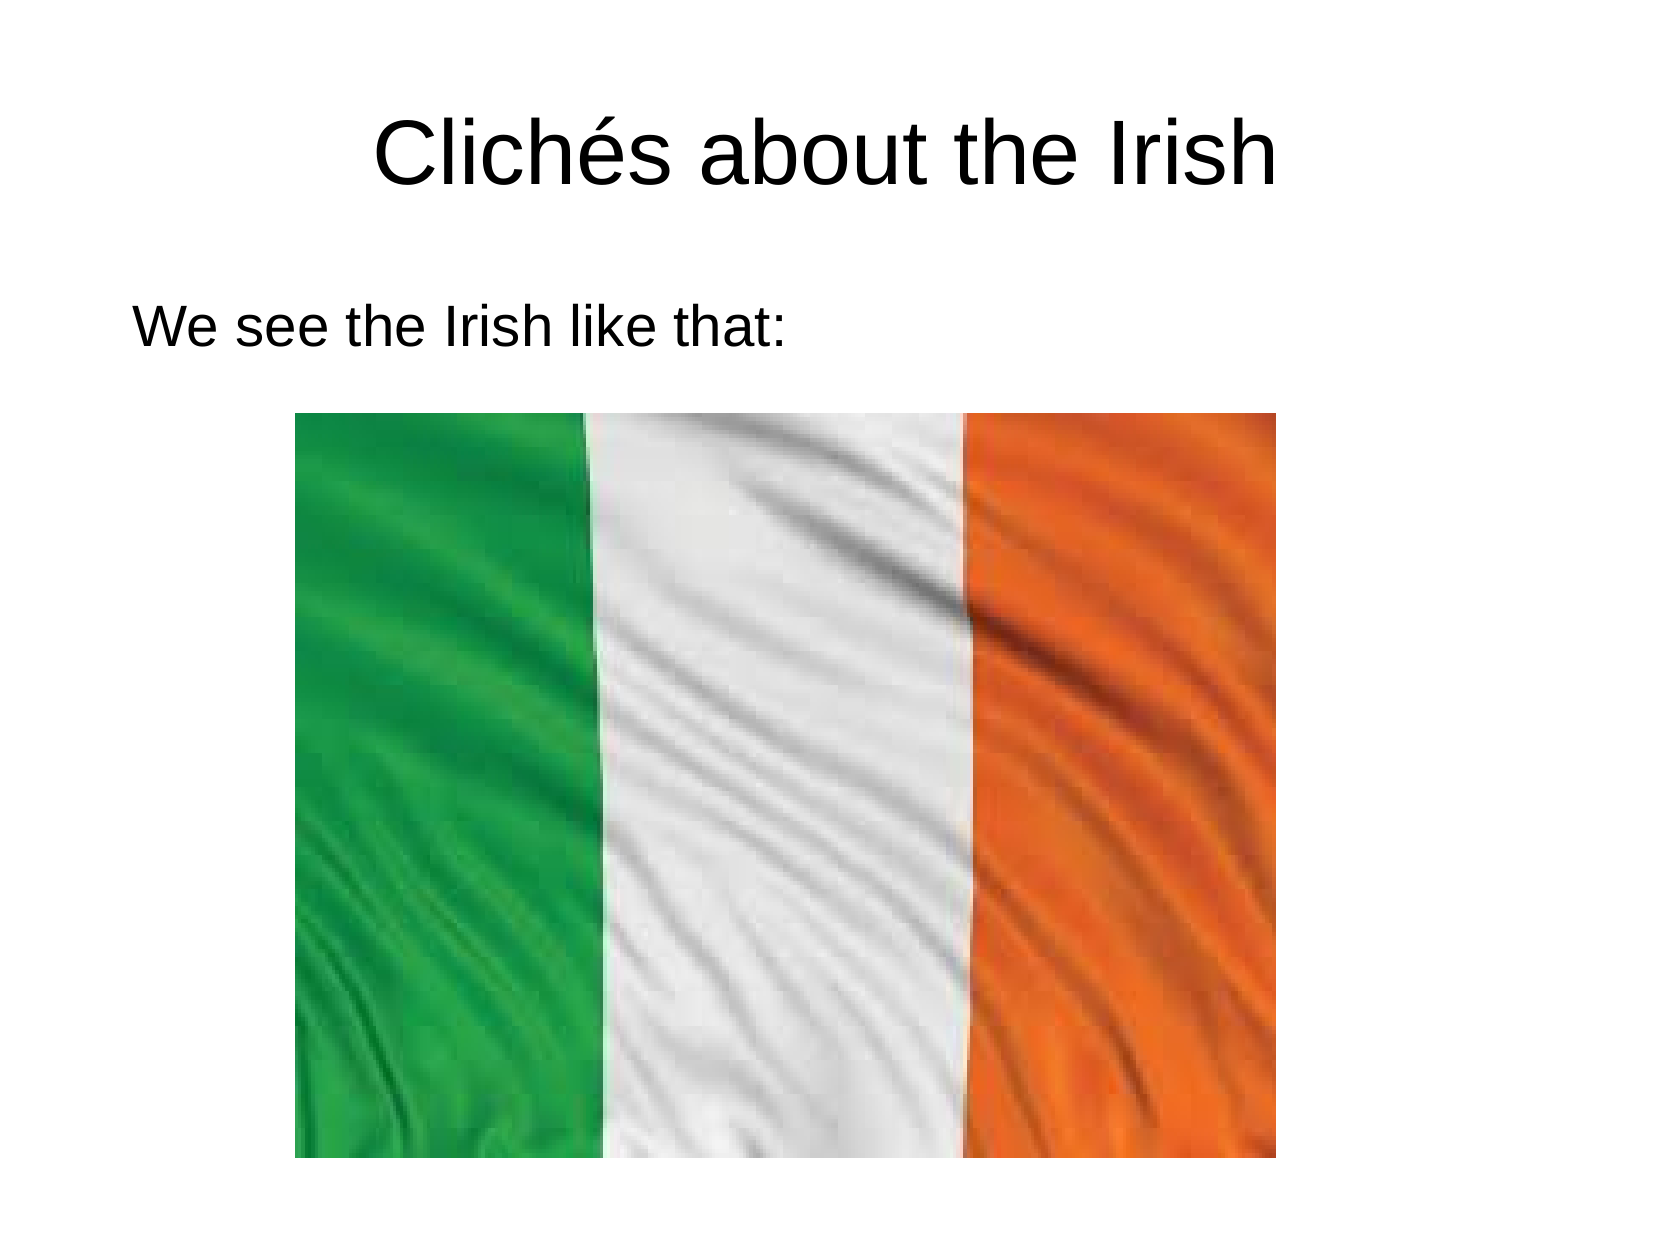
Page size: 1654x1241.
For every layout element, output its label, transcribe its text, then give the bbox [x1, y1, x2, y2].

picture [295, 413, 1276, 1158]
text_box We see the Irish like that: [118, 286, 1524, 367]
title Clichés about the Irish [82, 49, 1571, 257]
